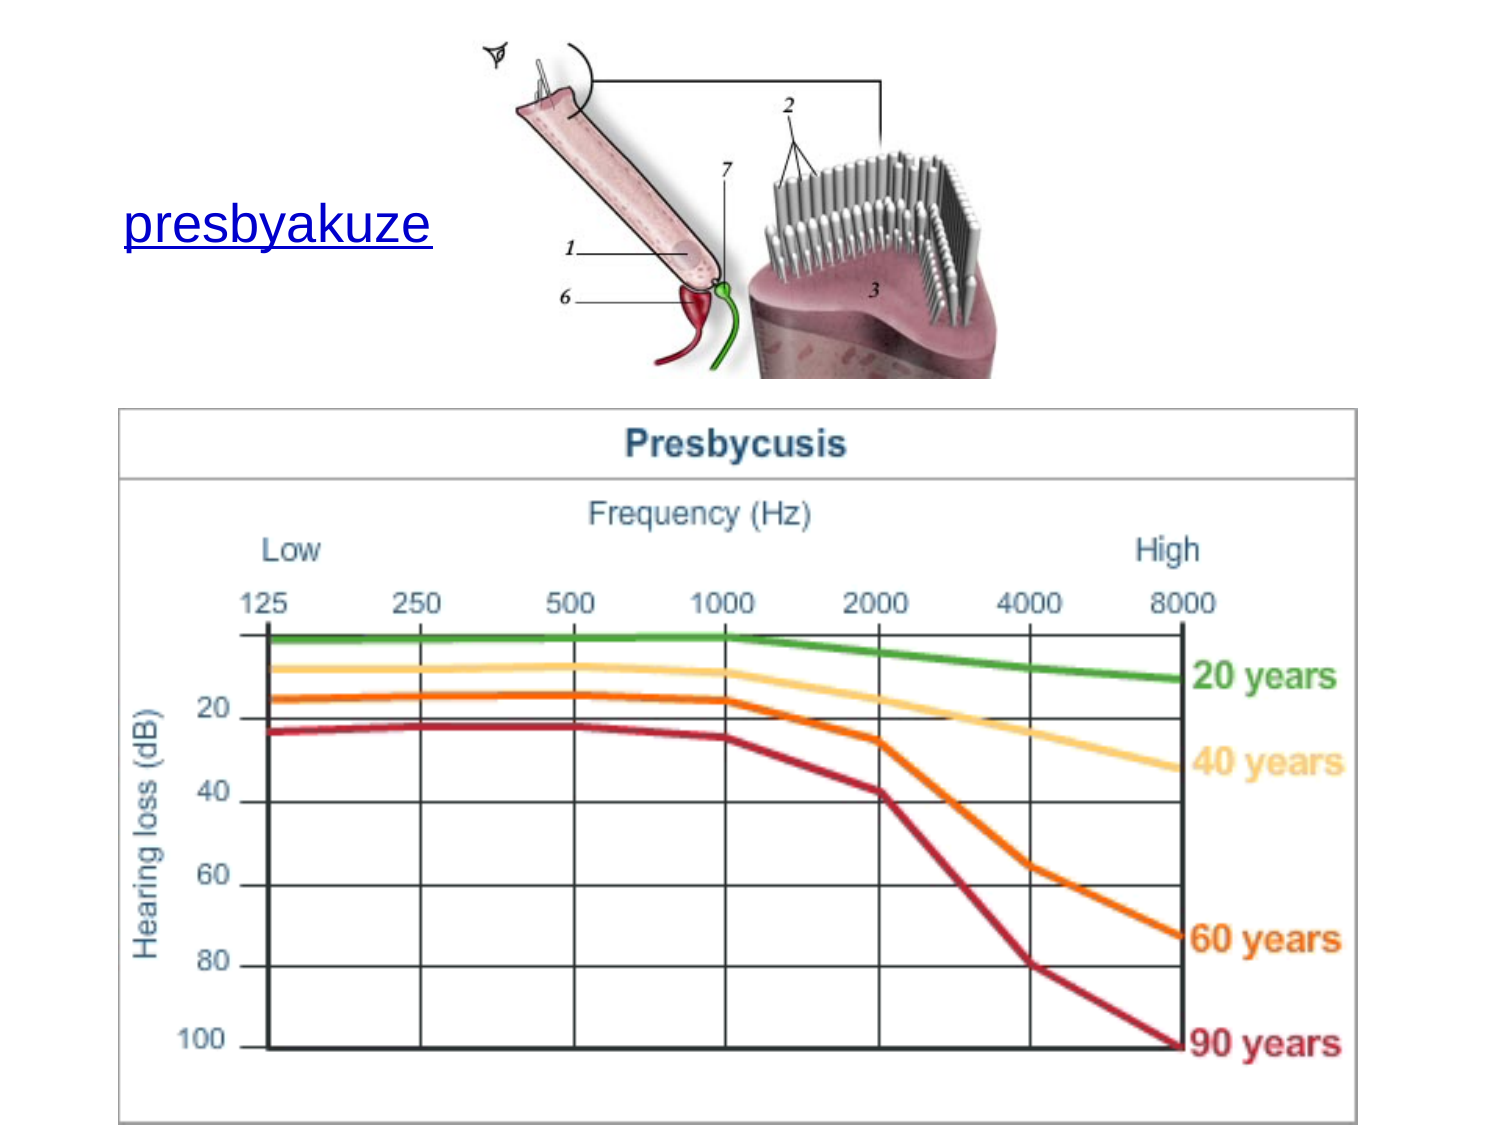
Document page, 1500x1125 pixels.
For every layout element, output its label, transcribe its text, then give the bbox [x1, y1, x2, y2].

picture [472, 28, 1004, 379]
picture [118, 408, 1358, 1125]
text_box presbyakuze [83, 162, 473, 266]
